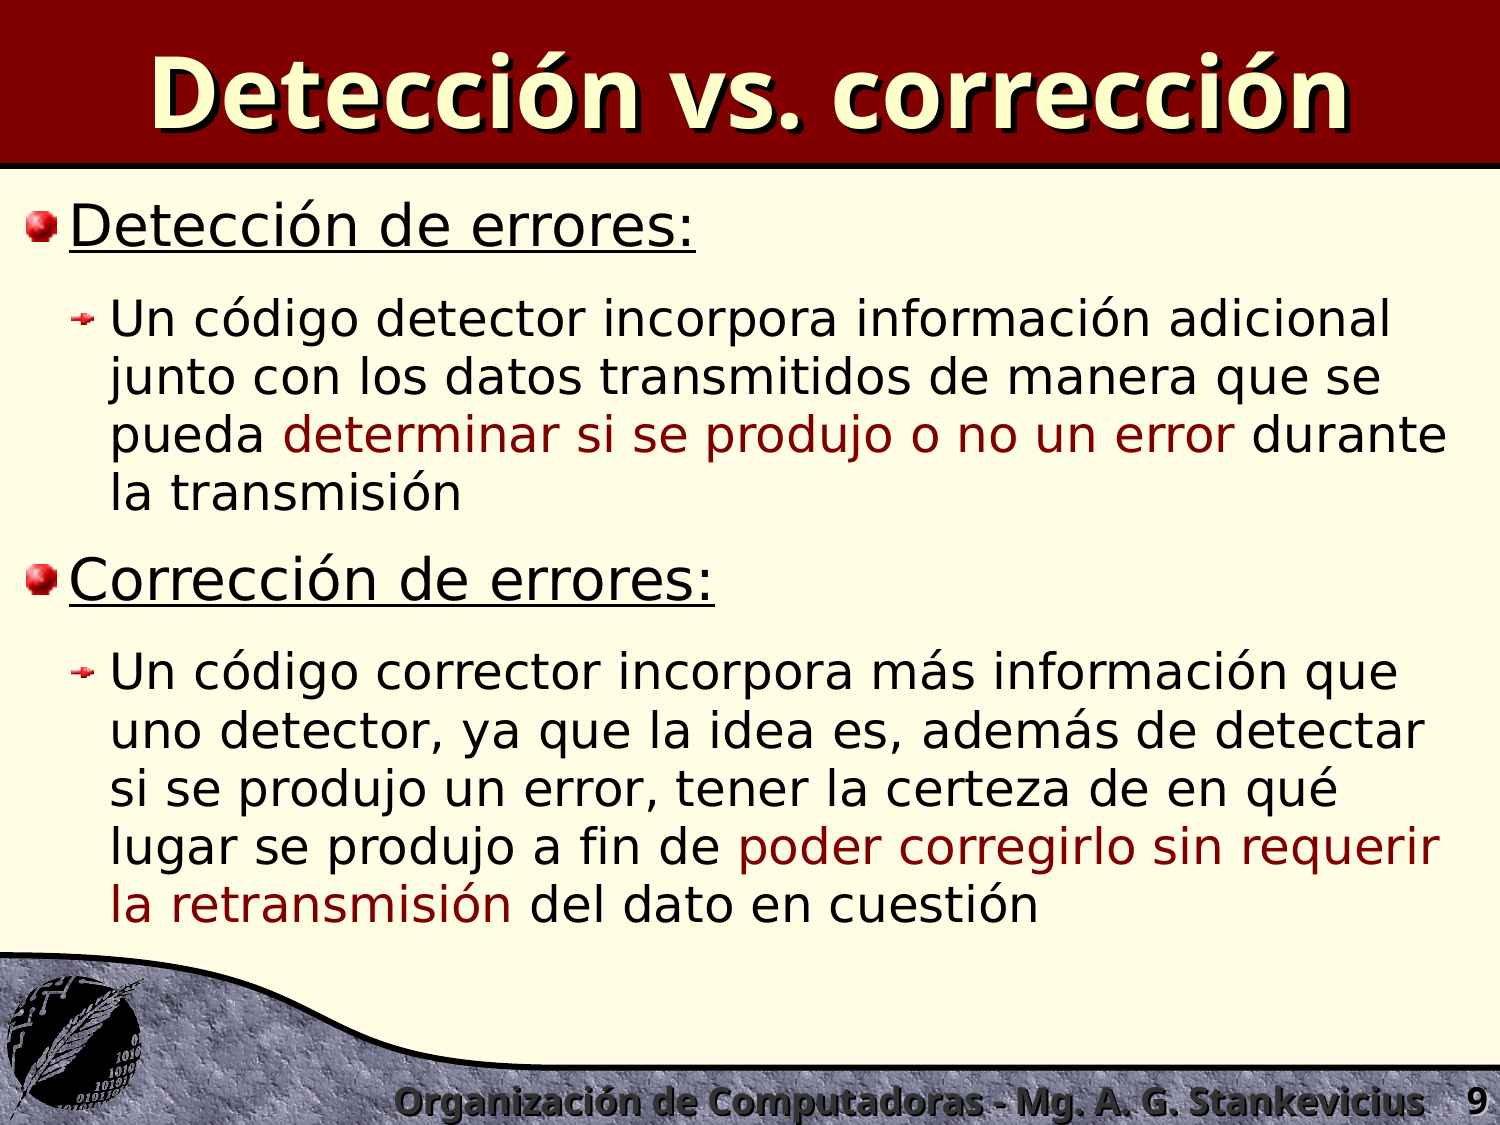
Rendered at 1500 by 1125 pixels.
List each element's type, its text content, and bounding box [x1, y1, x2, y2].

picture [1058, 1100, 1065, 1110]
list Detección de errores: Un código detector incorpora información adicional junto con los datos transmitidos de manera que se pueda determinar si se produjo o no un error durante la transmisión Corrección de errores: Un código corrector incorpora más información que uno detector, ya que la idea es, además de detectar si se produjo un error, tener la certeza de en qué lugar se produjo a fin de poder corregirlo sin requerir la retransmisión del dato en cuestión [11, 192, 1486, 938]
picture [802, 1100, 806, 1110]
picture [448, 1100, 455, 1110]
title Detección vs. corrección [15, 5, 1485, 160]
picture [0, 959, 1500, 1125]
